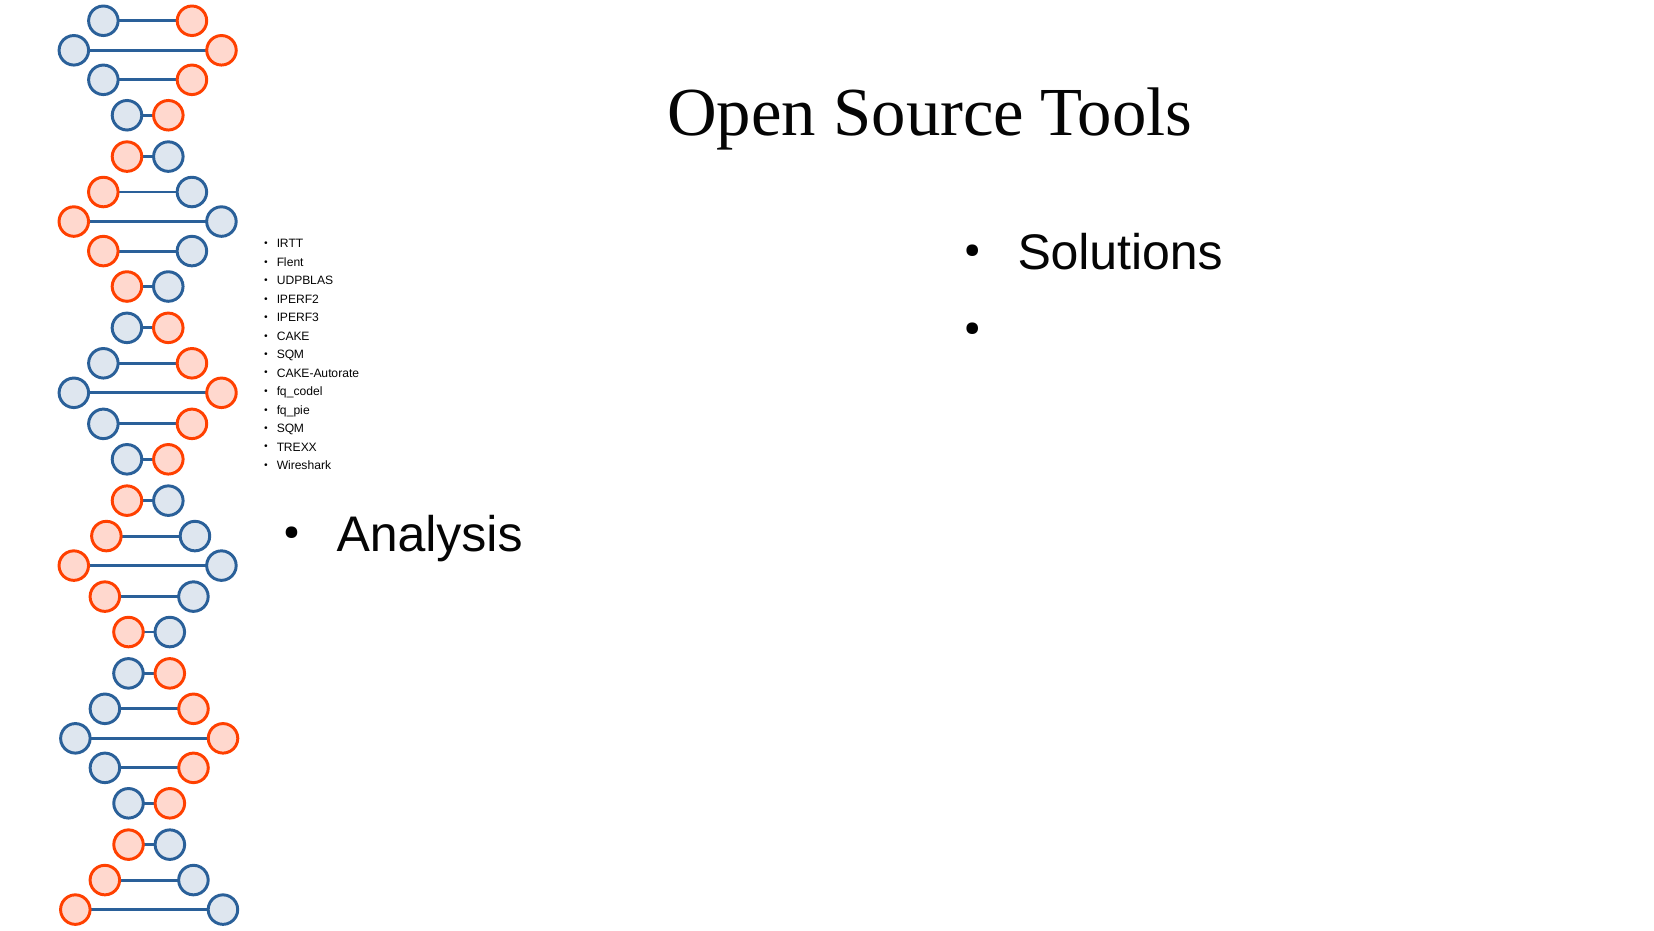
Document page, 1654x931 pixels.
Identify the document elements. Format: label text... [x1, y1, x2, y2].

list Solutions [946, 224, 1595, 764]
list Analysis [265, 506, 915, 764]
title Open Source Tools [265, 35, 1595, 189]
list IRTT Flent UDPBLAS IPERF2 IPERF3 CAKE SQM CAKE-Autorate fq_codel fq_pie SQM TREXX Wireshark [259, 218, 909, 476]
